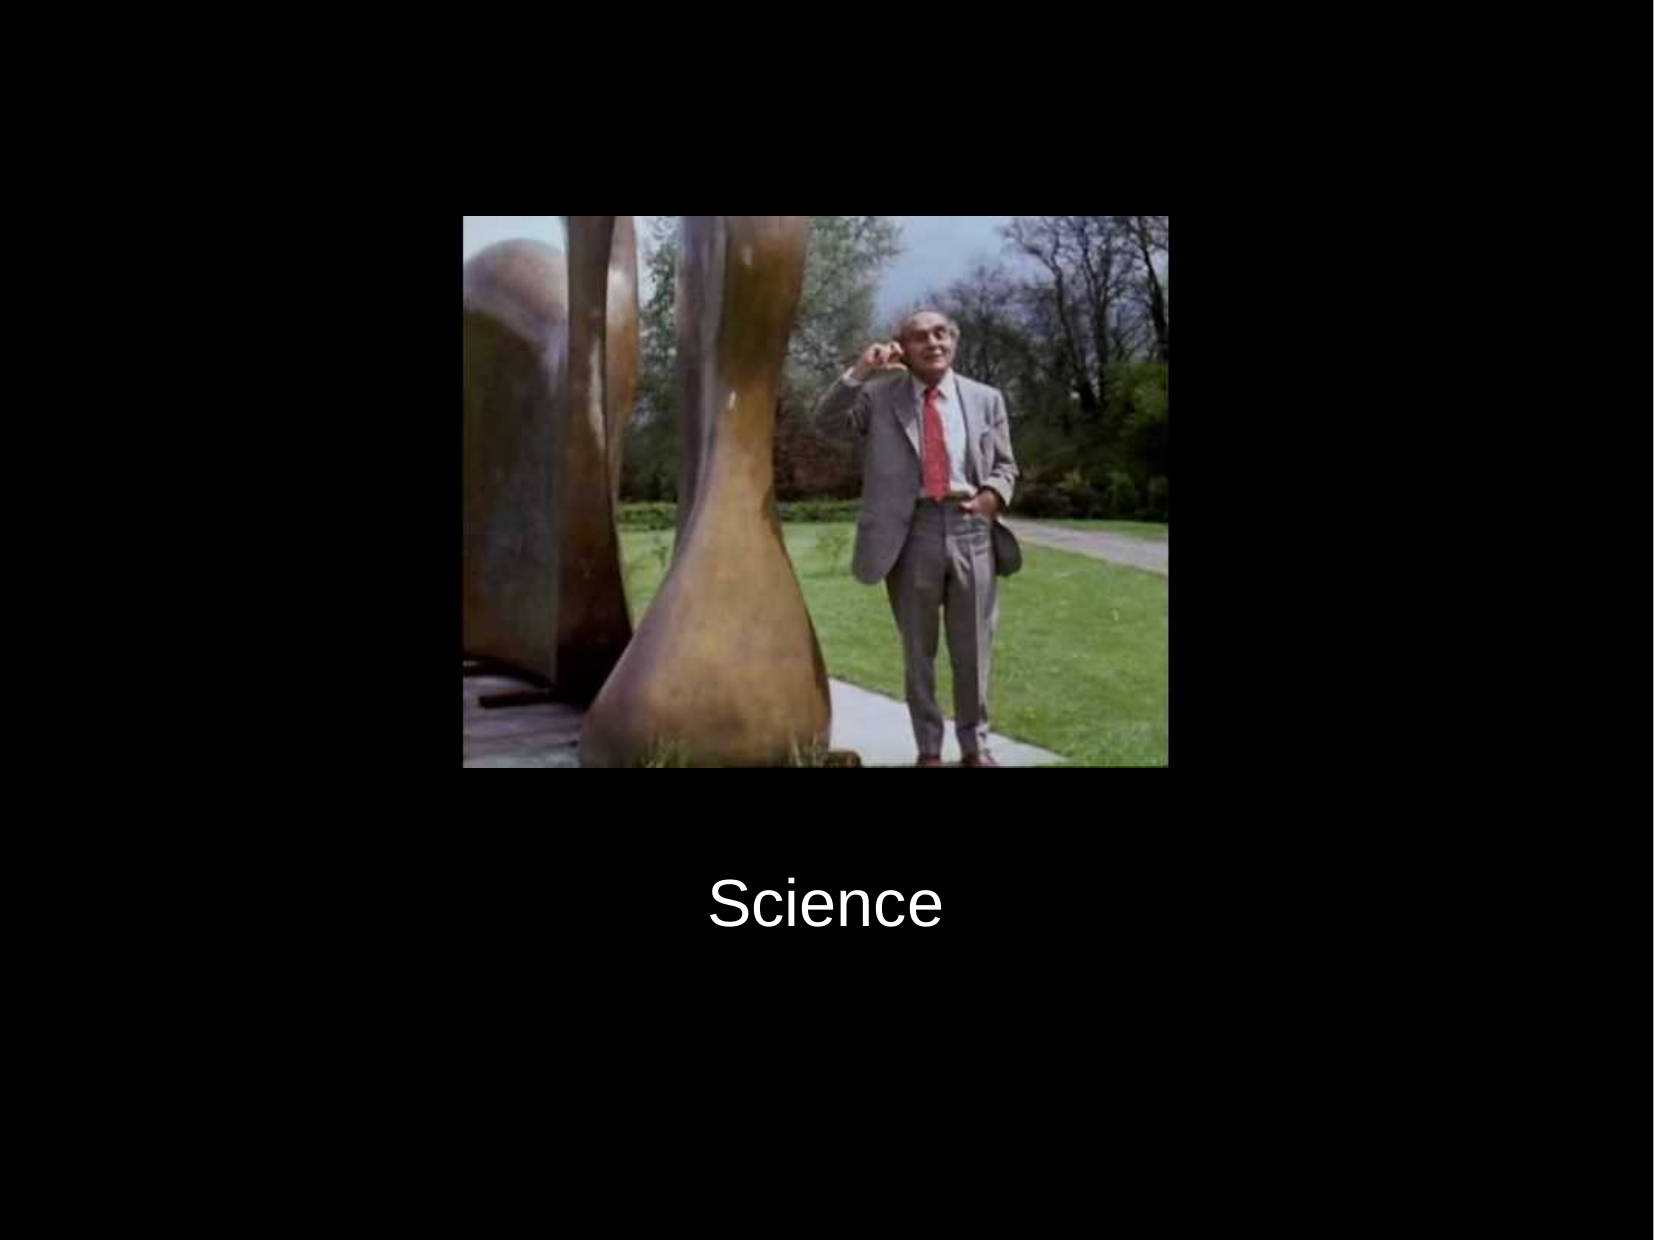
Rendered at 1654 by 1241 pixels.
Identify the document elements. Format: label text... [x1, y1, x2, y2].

picture [448, 216, 1184, 768]
subtitle Science [82, 49, 1569, 1010]
